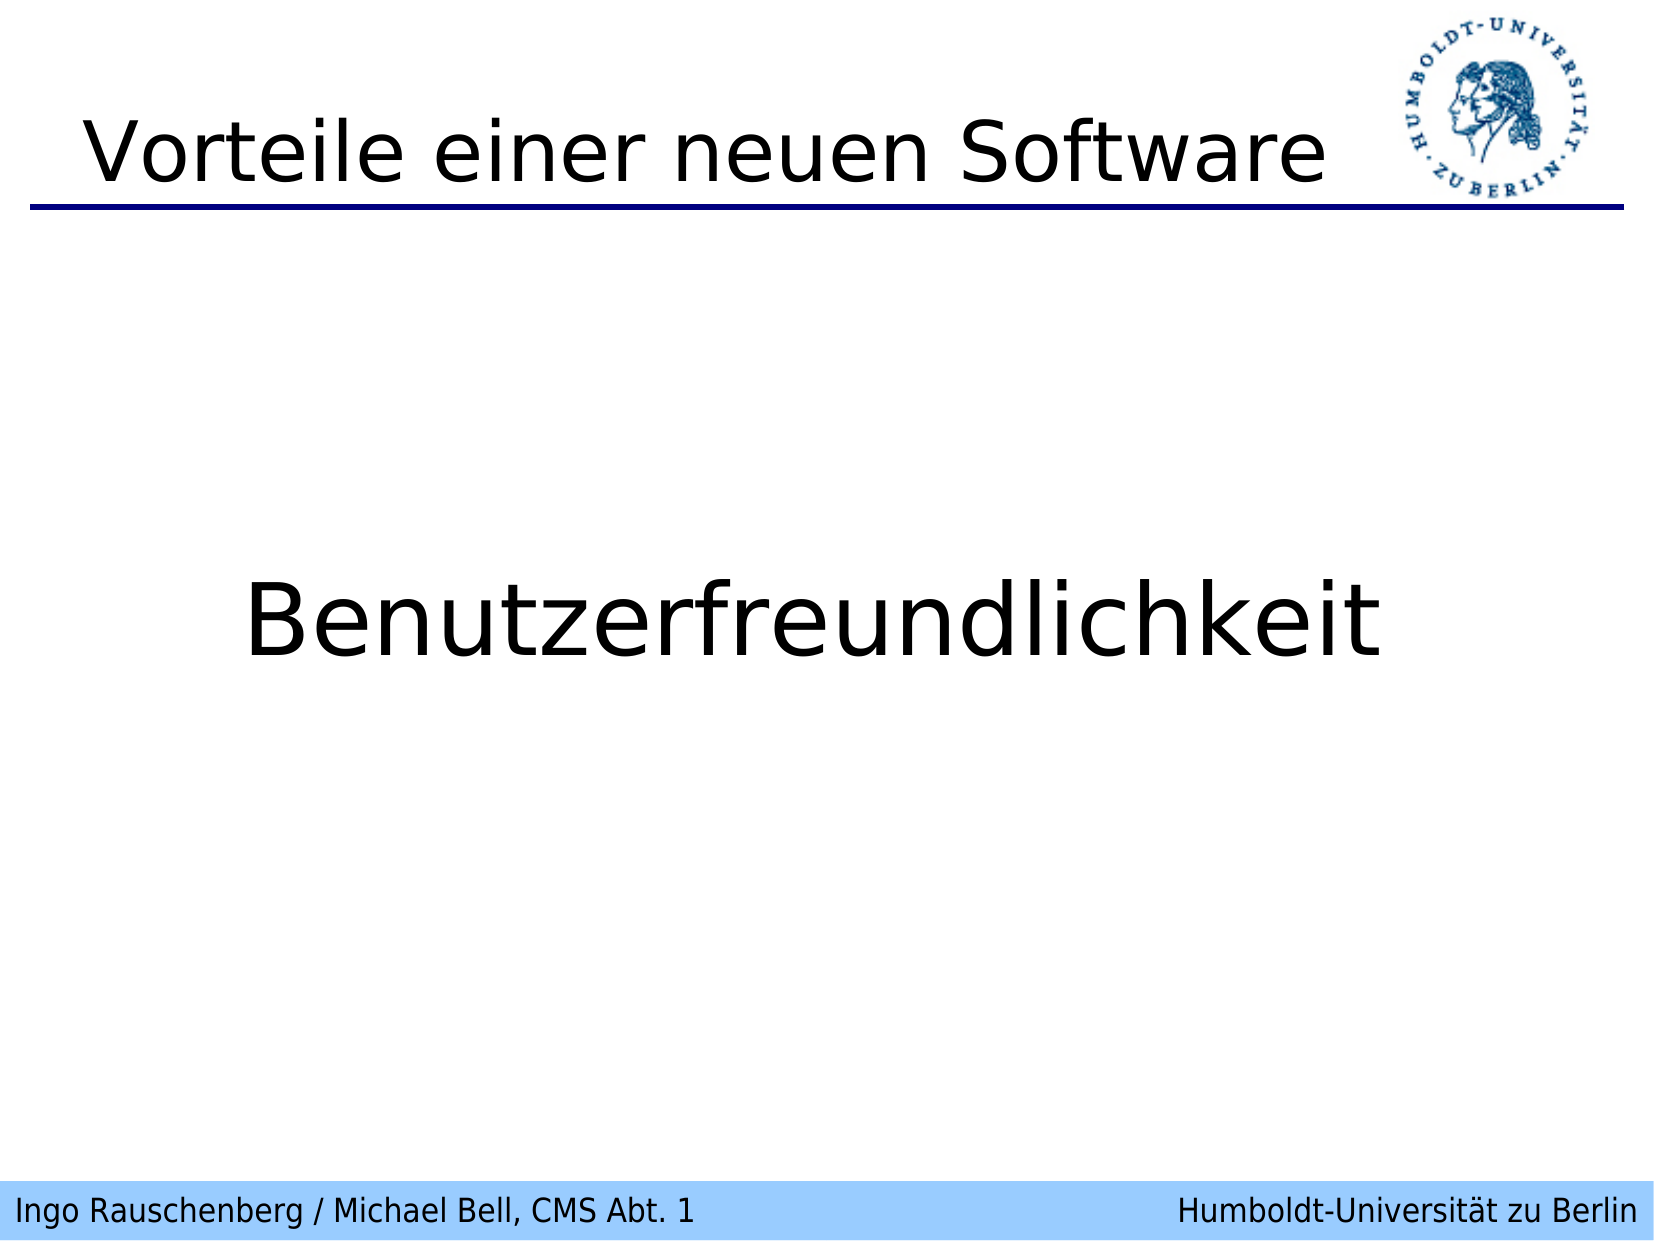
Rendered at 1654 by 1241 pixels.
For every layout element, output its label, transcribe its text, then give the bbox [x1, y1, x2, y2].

text_box Ingo Rauschenberg / Michael Bell, CMS Abt. 1 [0, 1181, 225, 1241]
title Vorteile einer neuen Software [82, 56, 1571, 250]
picture [1398, 10, 1595, 204]
list Benutzerfreundlichkeit [225, 562, 1654, 1241]
